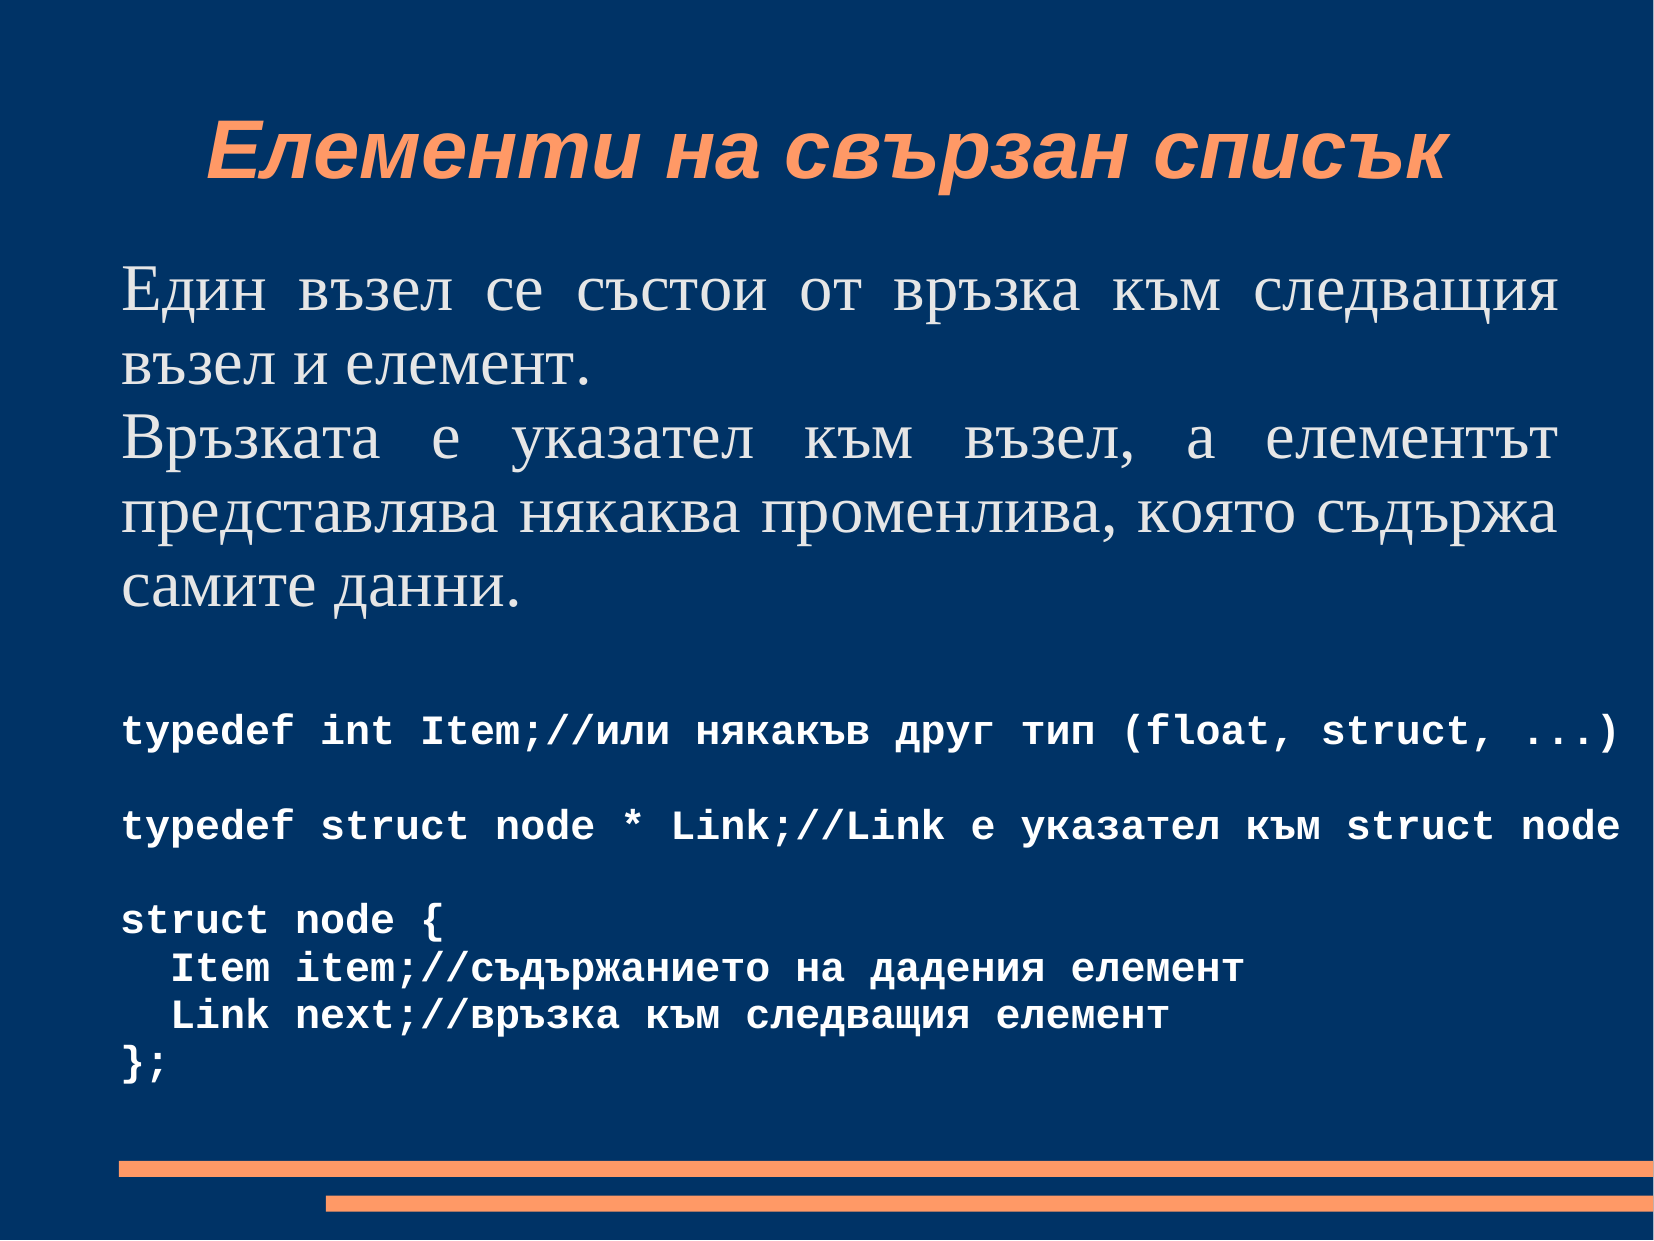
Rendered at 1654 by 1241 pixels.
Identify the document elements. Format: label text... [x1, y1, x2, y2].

text_box typedef int Item;//или някакъв друг тип (float, struct, ...) typedef struct node * Link;//Link е указател към struct node struct node { Item item;//съдържанието на дадения елемент Link next;//връзка към следващия елемент }; [105, 702, 1647, 1100]
title Елементи на свързан списък [121, 46, 1534, 251]
list Един възел се състои от връзка към следващия възел и елемент. Връзката е указател към възел, а елементът представлява някаква променлива, която съдържа самите данни. [121, 251, 1561, 702]
